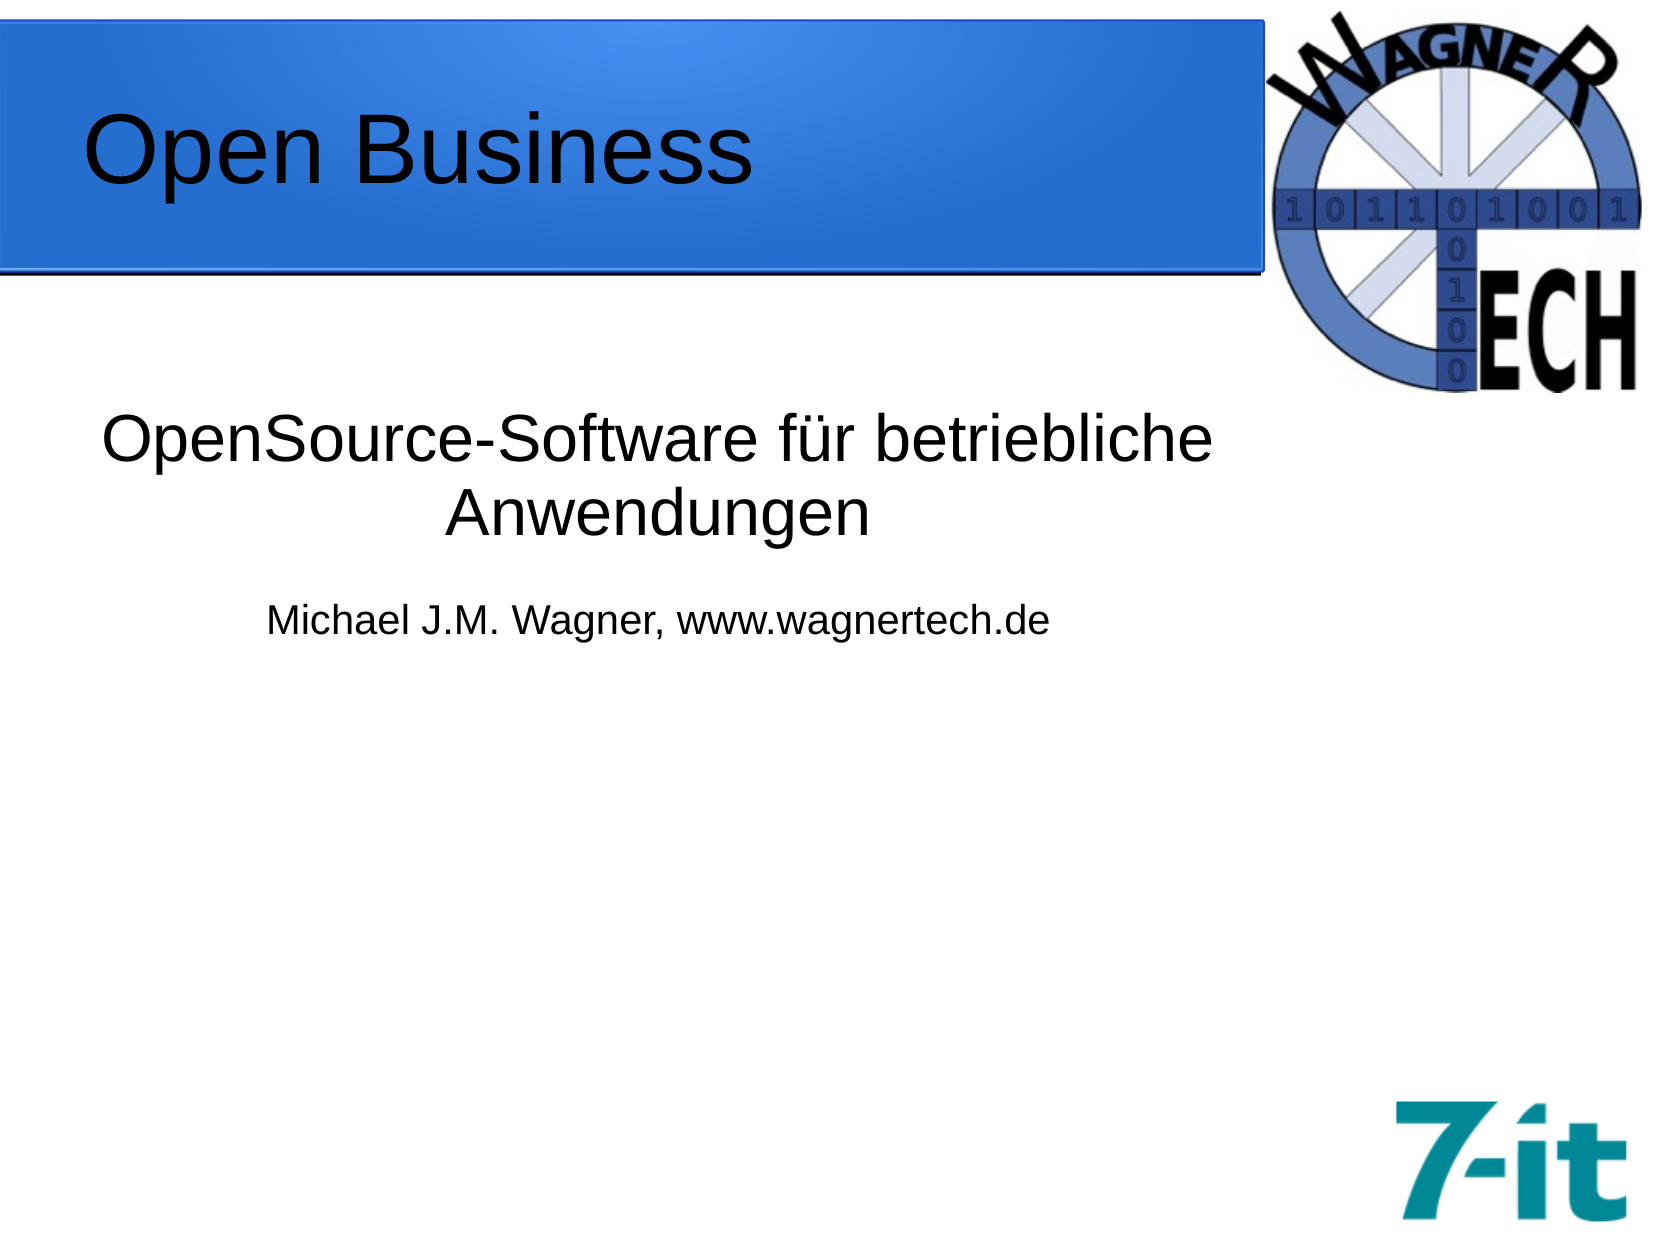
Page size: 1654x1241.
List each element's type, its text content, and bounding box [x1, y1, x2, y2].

picture [1370, 1086, 1639, 1228]
subtitle OpenSource-Software für betriebliche Anwendungen Michael J.M. Wagner, www.wagnertech.de [82, 47, 1235, 997]
picture [1266, 11, 1642, 393]
